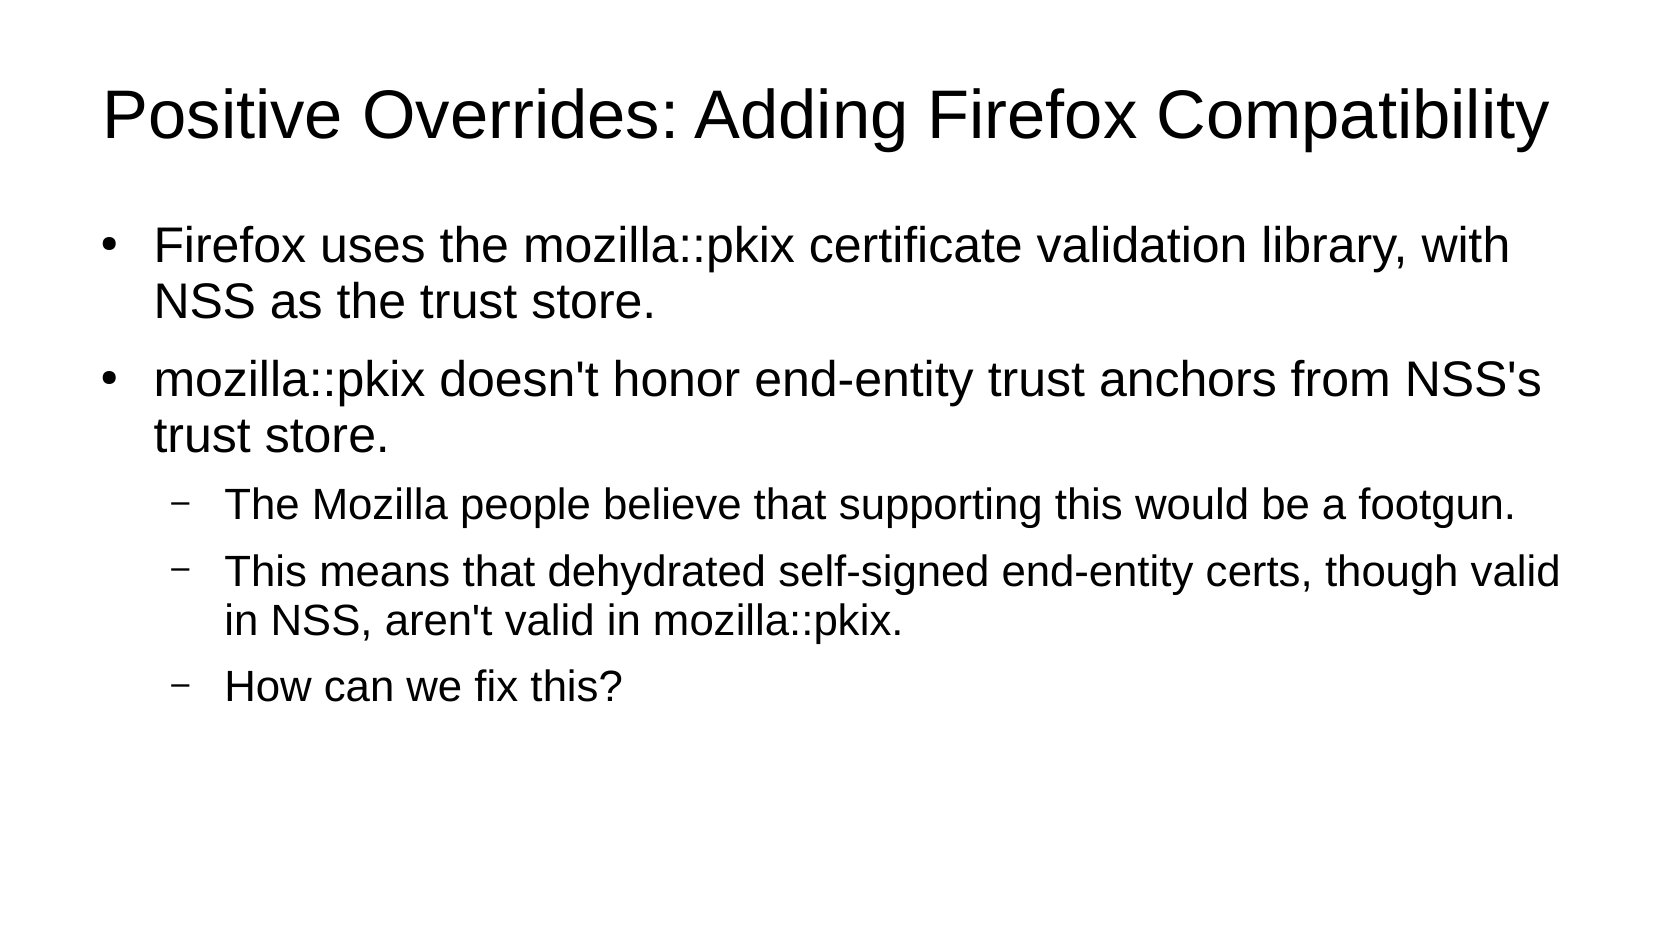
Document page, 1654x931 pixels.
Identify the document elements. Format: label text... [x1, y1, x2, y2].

list Firefox uses the mozilla::pkix certificate validation library, with NSS as the trust store. mozilla::pkix doesn't honor end-entity trust anchors from NSS's trust store. The Mozilla people believe that supporting this would be a footgun. This means that dehydrated self-signed end-entity certs, though valid in NSS, aren't valid in mozilla::pkix. How can we fix this? [82, 217, 1571, 757]
title Positive Overrides: Adding Firefox Compatibility [82, 37, 1571, 193]
